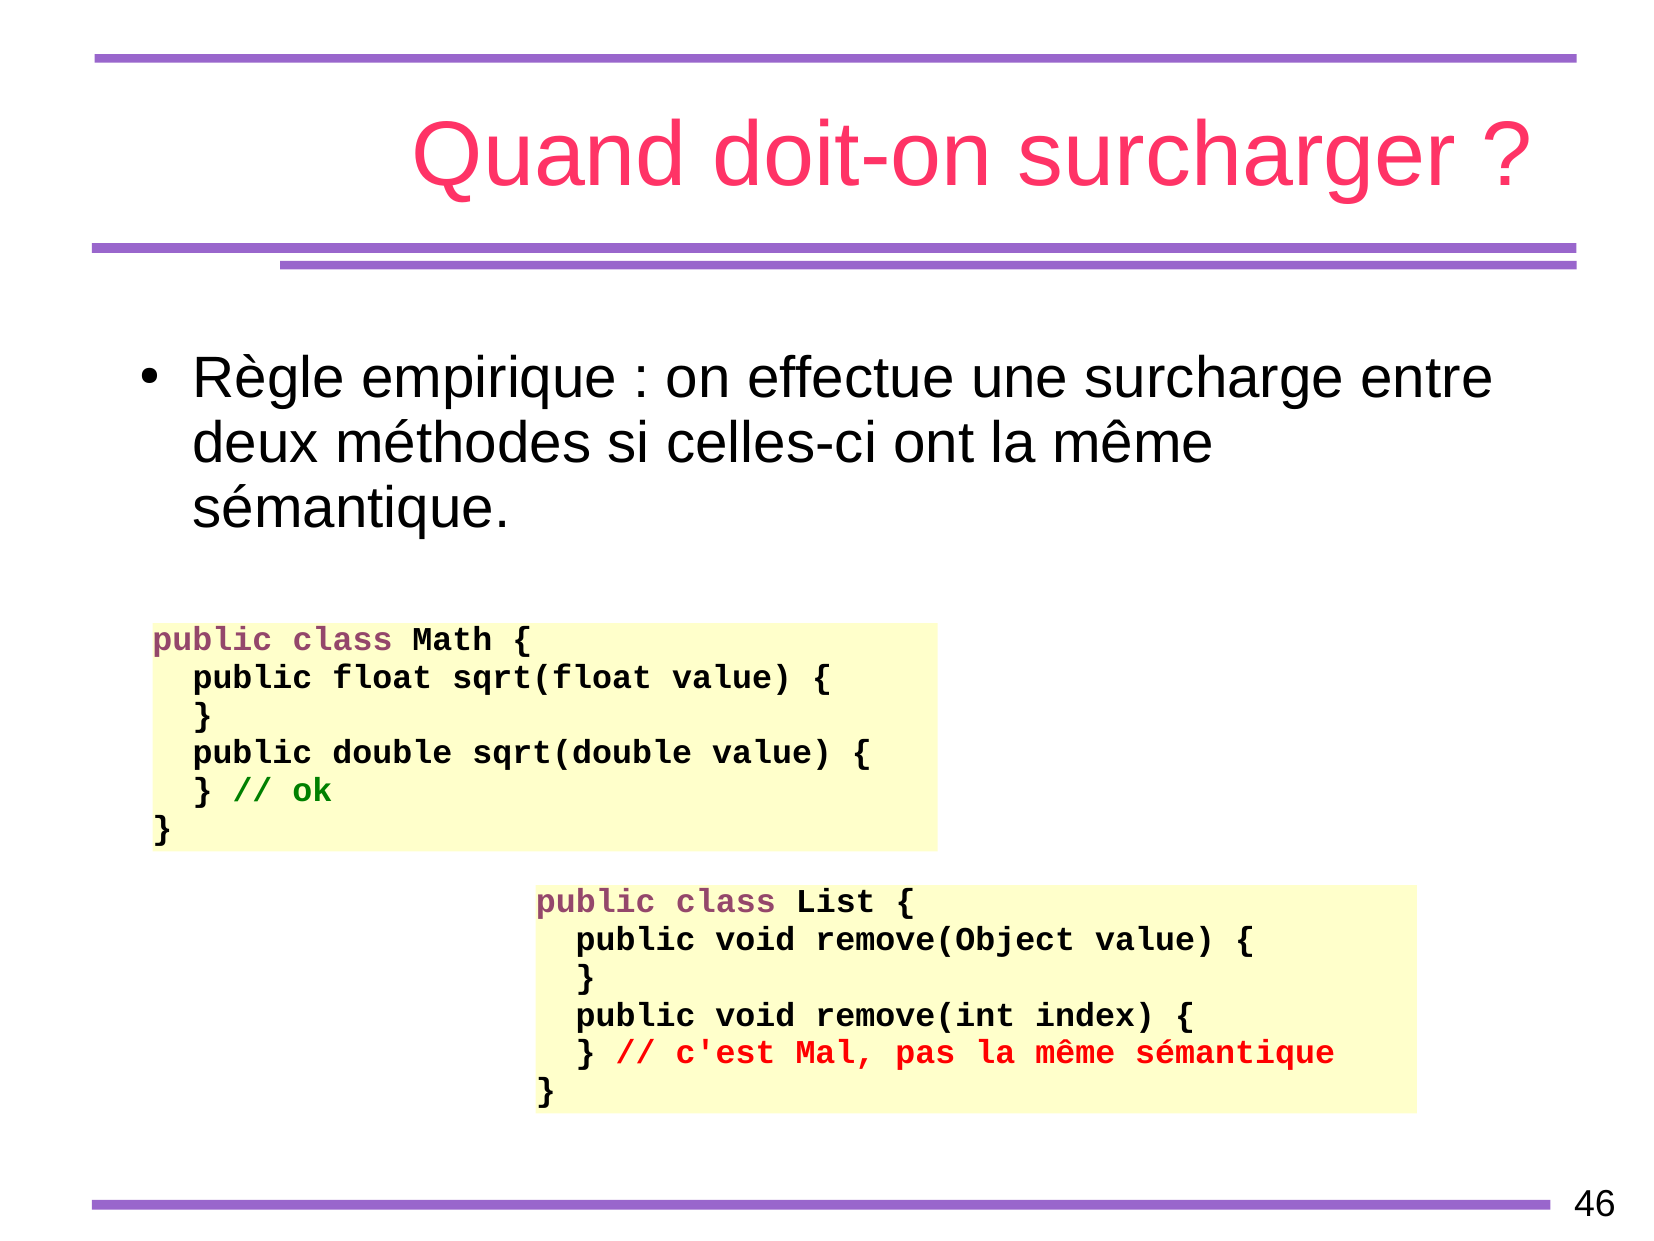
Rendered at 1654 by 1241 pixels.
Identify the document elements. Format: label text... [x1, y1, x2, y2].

title Quand doit-on surcharger ? [121, 49, 1534, 257]
text_box public class List { public void remove(Object value) { } public void remove(int index) { } // c'est Mal, pas la même sémantique } [535, 885, 1417, 1114]
list Règle empirique : on effectue une surcharge entre deux méthodes si celles-ci ont la même sémantique. [121, 344, 1534, 1127]
text_box public class Math { public float sqrt(float value) { } public double sqrt(double value) { } // ok } [152, 623, 938, 852]
